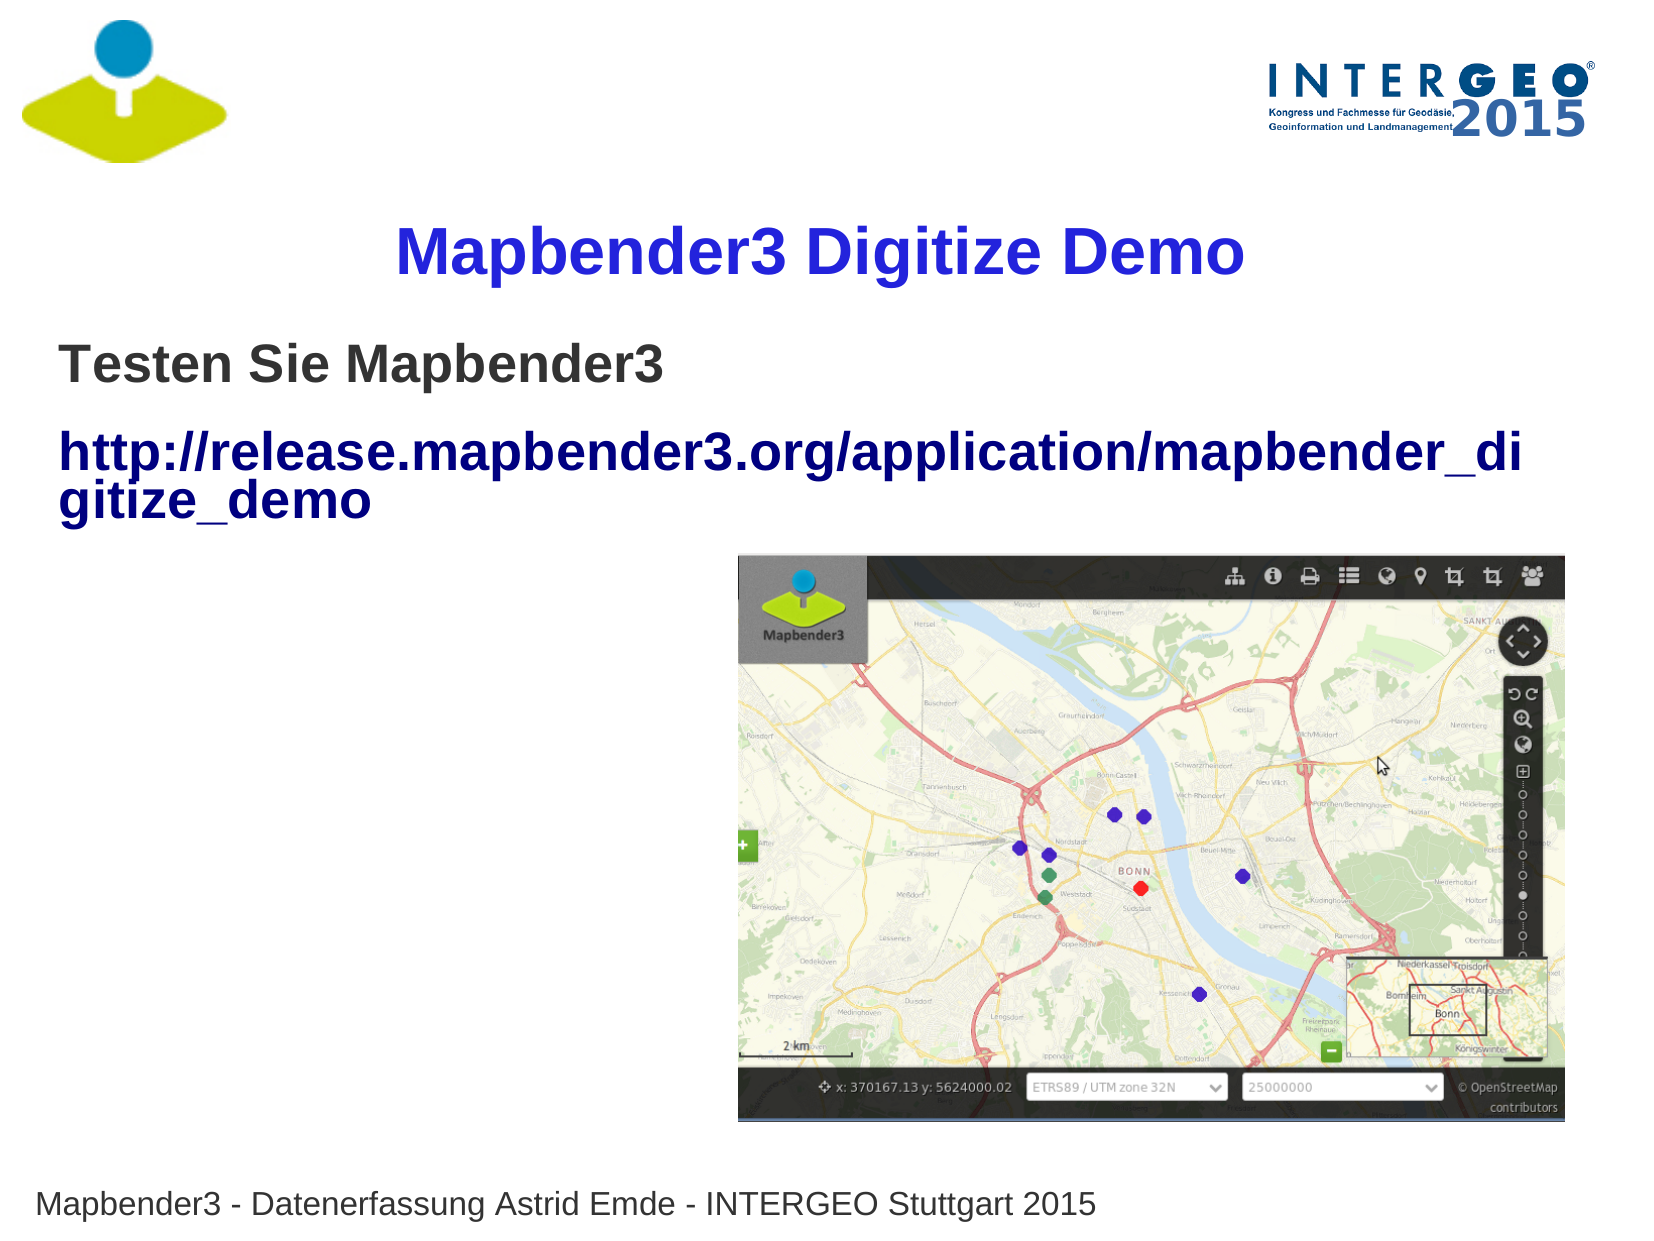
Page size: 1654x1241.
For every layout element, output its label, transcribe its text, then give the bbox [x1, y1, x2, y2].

picture [22, 20, 231, 163]
list Testen Sie Mapbender3 http://release.mapbender3.org/application/mapbender_digitize_demo [59, 333, 1548, 1152]
picture [1496, 105, 1507, 130]
picture [1269, 61, 1595, 132]
picture [738, 553, 1565, 1123]
title Mapbender3 Digitize Demo [76, 177, 1565, 325]
